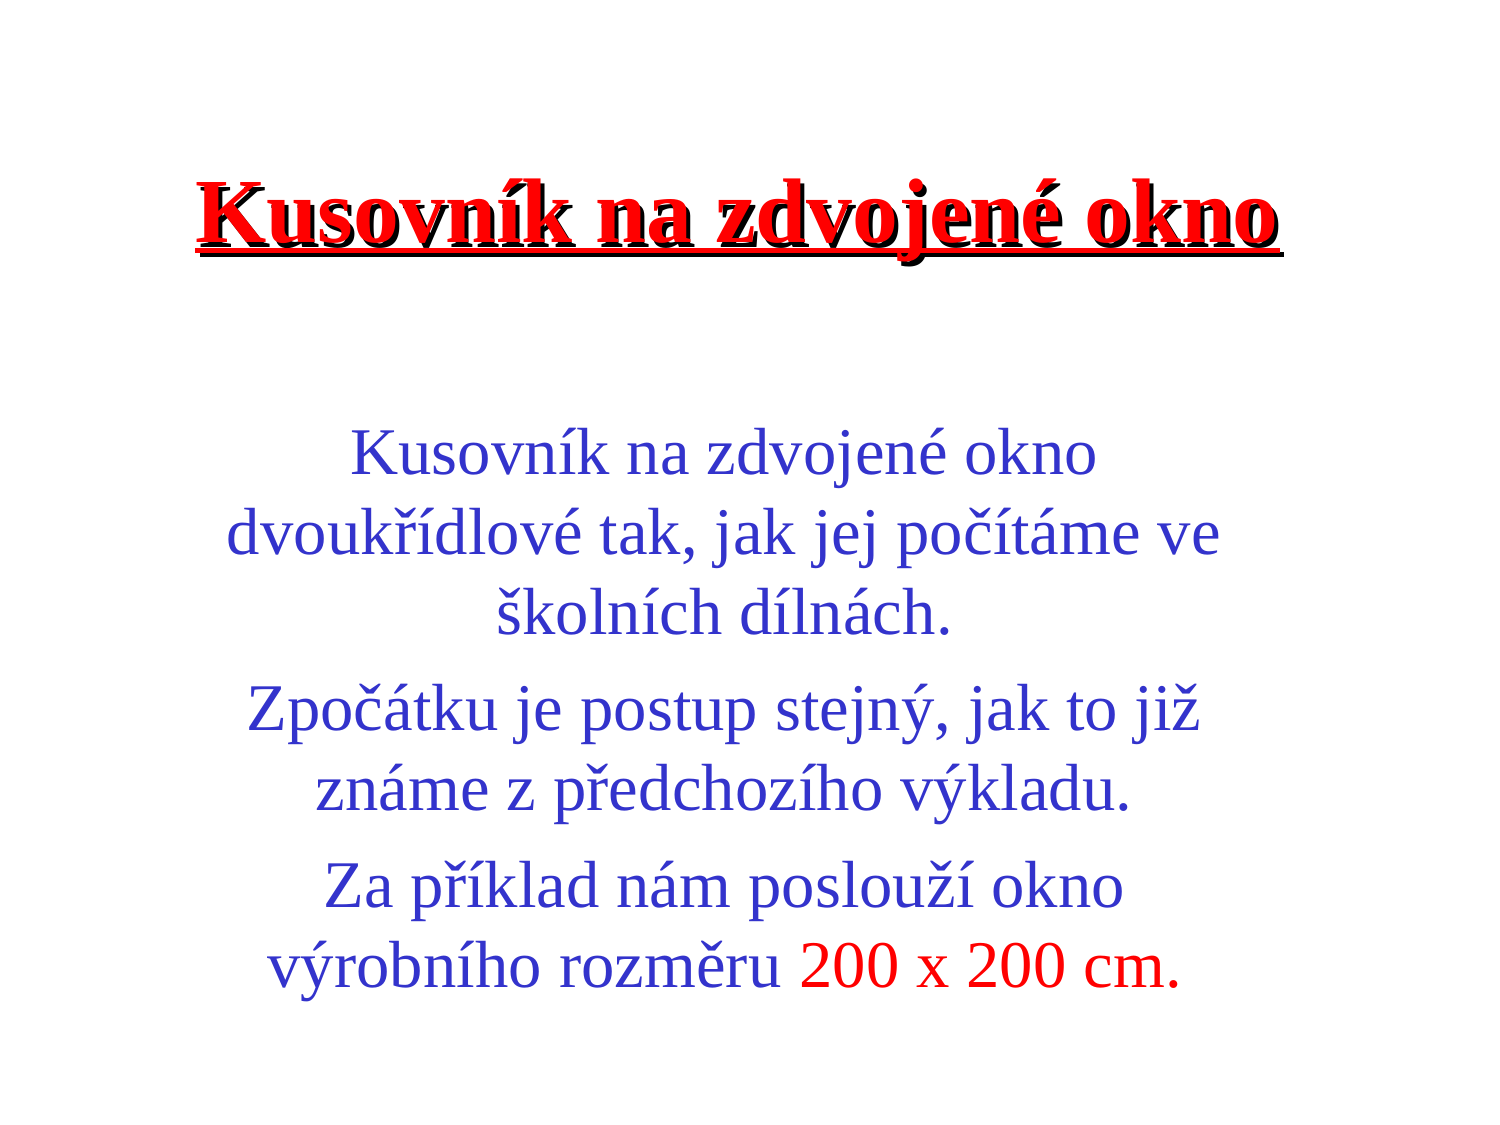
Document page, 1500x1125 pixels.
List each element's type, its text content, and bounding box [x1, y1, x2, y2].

title Kusovník na zdvojené okno [99, 112, 1375, 300]
subtitle Kusovník na zdvojené okno dvoukřídlové tak, jak jej počítáme ve školních dílnách. Zpočátku je postup stejný, jak to již známe z předchozího výkladu. Za příklad nám poslouží okno výrobního rozměru 200 x 200 cm. [200, 399, 1251, 688]
